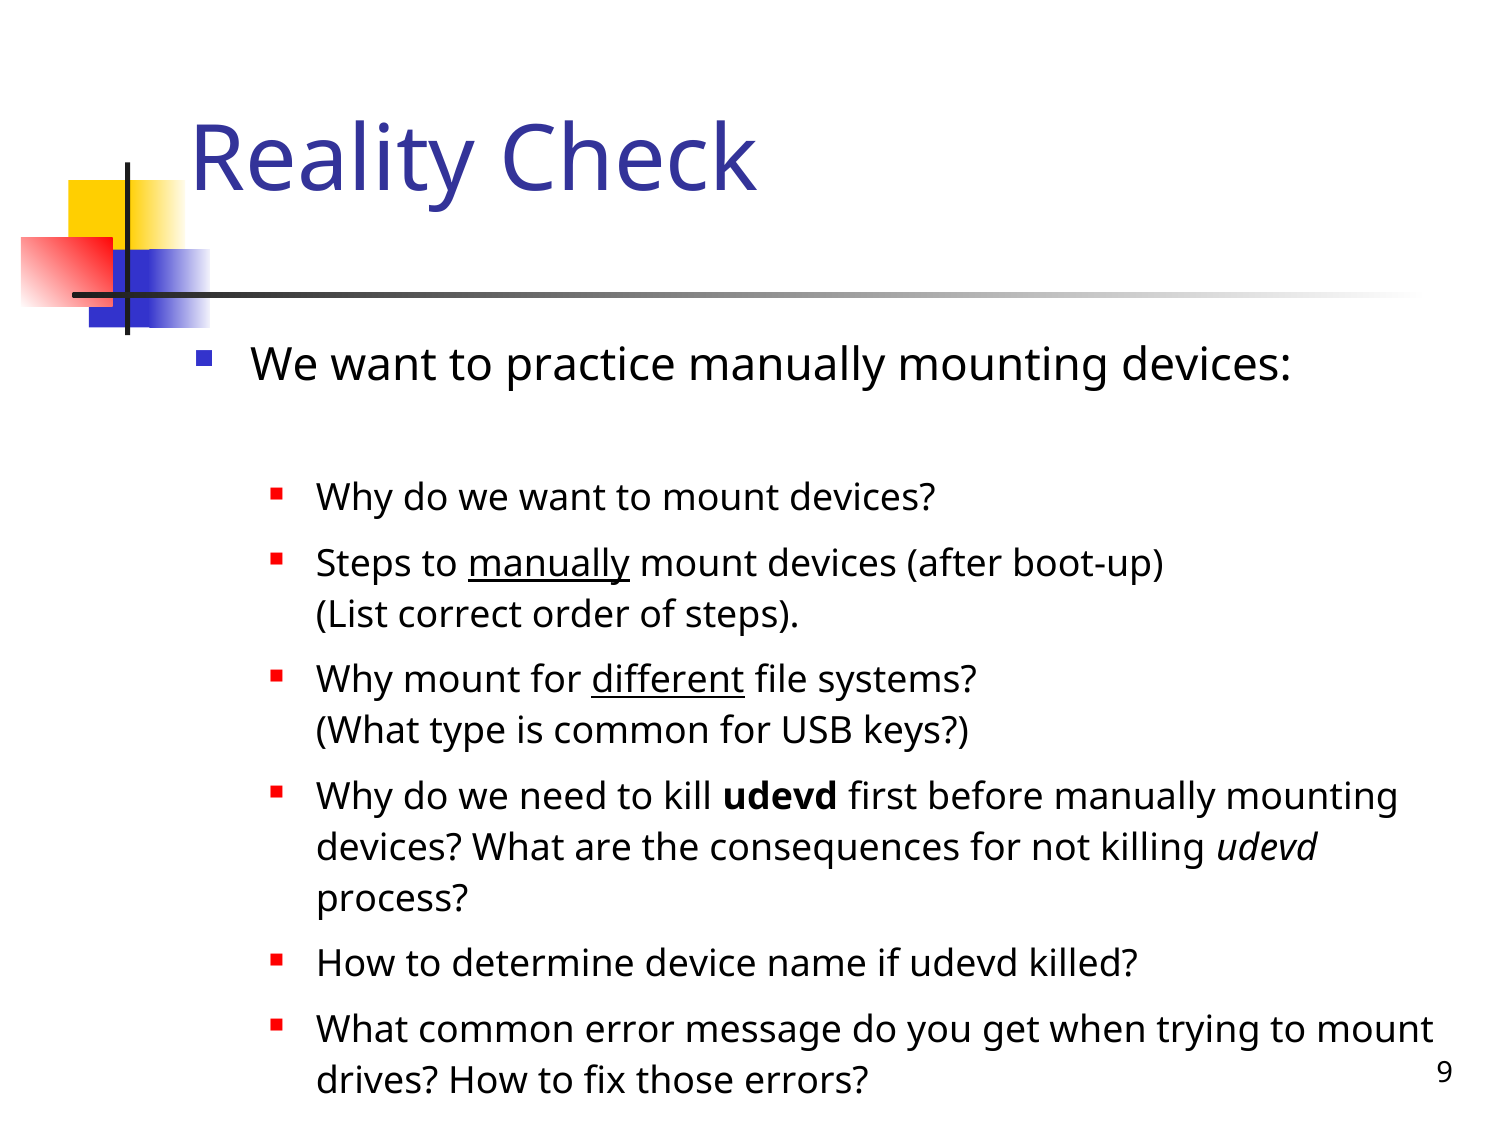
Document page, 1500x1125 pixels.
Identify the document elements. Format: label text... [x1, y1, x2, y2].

title Reality Check [188, 42, 1468, 268]
list We want to practice manually mounting devices: Why do we want to mount devices? Steps to manually mount devices (after boot-up) (List correct order of steps). Why mount for different file systems? (What type is common for USB keys?) Why do we need to kill udevd first before manually mounting devices? What are the consequences for not killing udevd process? How to determine device name if udevd killed? What common error message do you get when trying to mount drives? How to fix those errors? [193, 331, 1469, 1059]
